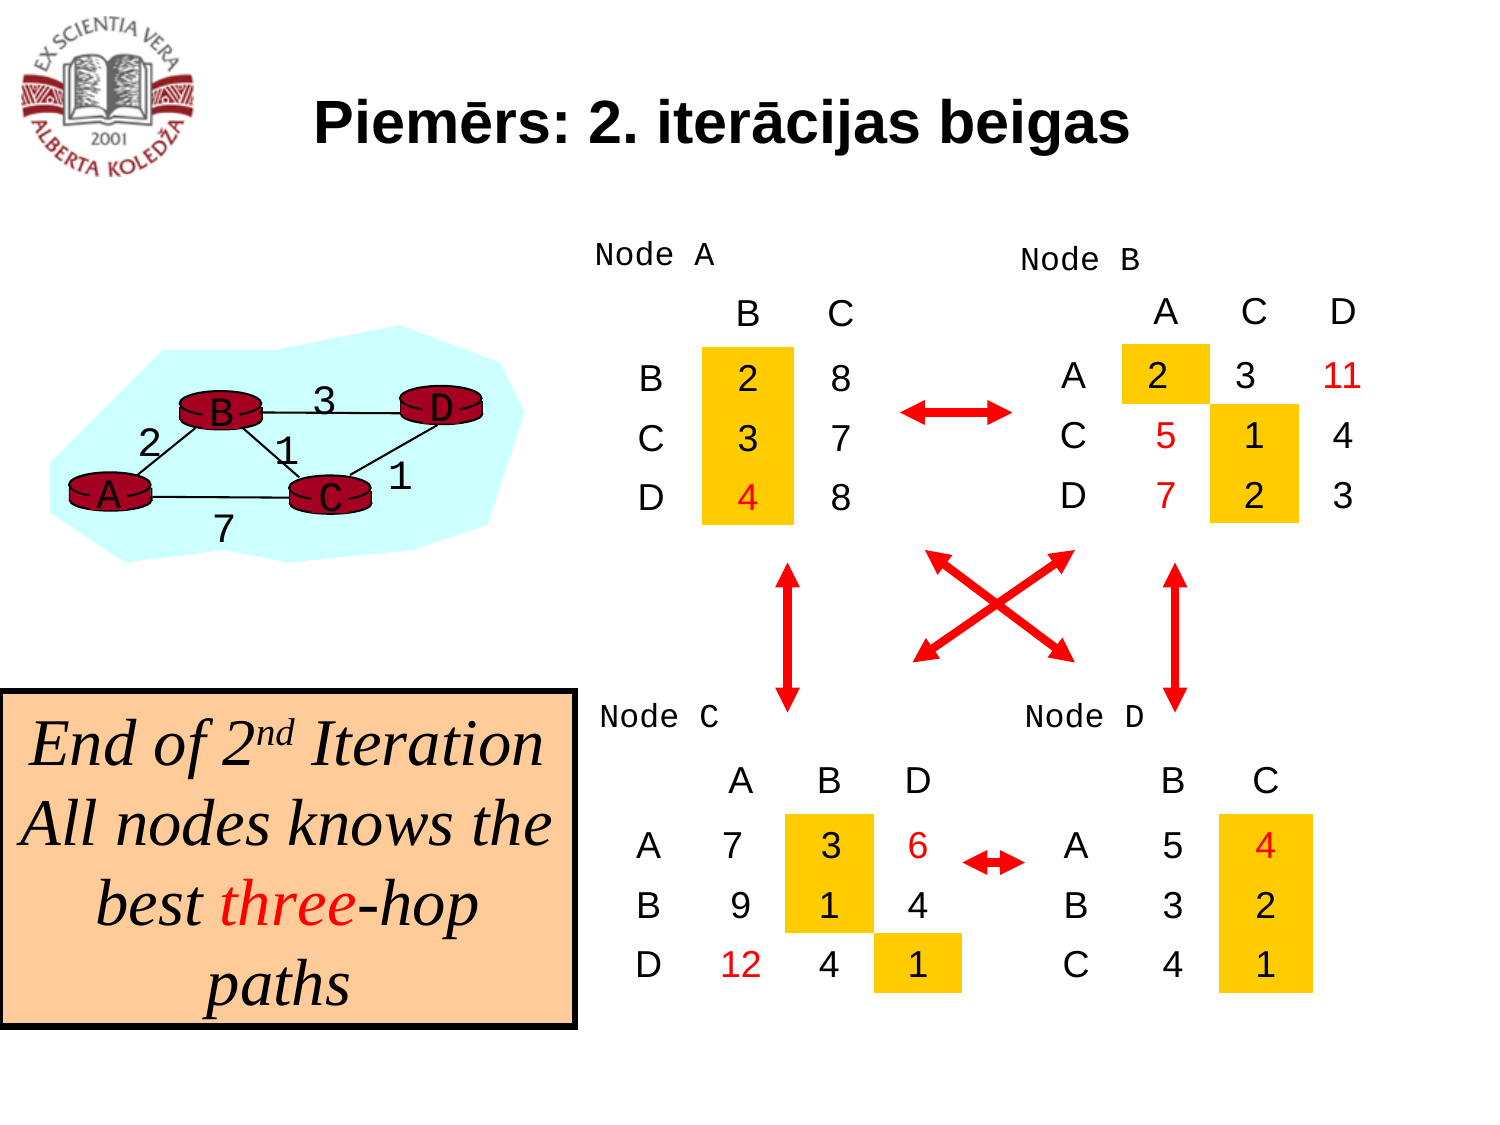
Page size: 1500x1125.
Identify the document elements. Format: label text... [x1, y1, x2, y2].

table_cell C [600, 406, 702, 466]
text_box 2 [122, 406, 178, 473]
table_cell 6 [874, 814, 962, 873]
table_cell 1 [1210, 404, 1299, 463]
table_cell D [1025, 463, 1122, 523]
text_box Node D [1009, 686, 1160, 742]
table_cell 2 [1122, 344, 1210, 404]
table_cell A [1025, 344, 1122, 404]
table_cell 8 [794, 466, 887, 525]
table_header [600, 282, 702, 347]
table_cell A [1025, 814, 1127, 873]
table_cell 4 [785, 933, 874, 993]
text_box 3 [297, 364, 352, 431]
table_header [1025, 285, 1122, 344]
table_cell 9 [697, 873, 785, 933]
table_cell 2 [702, 347, 794, 406]
table_header B [702, 282, 794, 347]
table_cell C [1025, 933, 1127, 993]
text_box 7 [196, 493, 252, 559]
text_box [49, 324, 526, 563]
table_cell 2 [1210, 463, 1299, 523]
table_cell 3 [702, 406, 794, 466]
text_box Node C [584, 686, 735, 742]
picture [21, 16, 194, 177]
table_cell 4 [1299, 404, 1388, 463]
table_cell B [1025, 873, 1127, 933]
table_header C [1219, 749, 1313, 814]
table_cell D [600, 466, 702, 525]
table_cell 8 [794, 347, 887, 406]
text_box 1 [259, 414, 315, 481]
table_cell 7 [697, 814, 785, 873]
text_box 1 [373, 439, 428, 506]
table_cell 7 [794, 406, 887, 466]
table_cell 1 [1219, 933, 1313, 993]
table_header C [1210, 280, 1299, 344]
title Piemērs: 2. iterācijas beigas [50, 62, 1374, 175]
table_cell D [600, 933, 697, 993]
table_cell 4 [1127, 933, 1219, 993]
table_header A [697, 749, 785, 814]
text_box Node B [1005, 229, 1156, 285]
table_cell 1 [874, 933, 962, 993]
table_cell 5 [1122, 404, 1210, 463]
table_header D [874, 749, 962, 814]
table_cell 3 [785, 814, 874, 873]
table_cell 7 [1122, 463, 1210, 523]
text_box End of 2nd Iteration All nodes knows the best three-hop paths [0, 691, 576, 1027]
text_box Node A [579, 224, 730, 280]
table_cell B [600, 347, 702, 406]
table_header [600, 749, 697, 814]
table_header [1025, 749, 1127, 814]
table_cell 4 [1219, 814, 1313, 873]
table_cell C [1025, 404, 1122, 463]
table_header A [1122, 280, 1210, 344]
text_box B [194, 377, 250, 444]
text_box C [303, 461, 359, 528]
table_cell 4 [702, 466, 794, 525]
table_header D [1299, 280, 1388, 344]
table_cell 3 [1299, 463, 1388, 523]
table_cell 3 [1210, 344, 1299, 404]
table_cell 1 [785, 873, 874, 933]
table_cell A [600, 814, 697, 873]
text_box D [414, 372, 470, 438]
table_header C [794, 282, 887, 347]
table_cell 11 [1299, 344, 1388, 404]
text_box A [81, 458, 137, 525]
table_cell 2 [1219, 873, 1313, 933]
table_cell 12 [697, 933, 785, 993]
table_header B [1127, 749, 1219, 814]
table_header B [785, 749, 874, 814]
table_cell B [600, 873, 697, 933]
table_cell 5 [1127, 814, 1219, 873]
table_cell 4 [874, 873, 962, 933]
table_cell 3 [1127, 873, 1219, 933]
